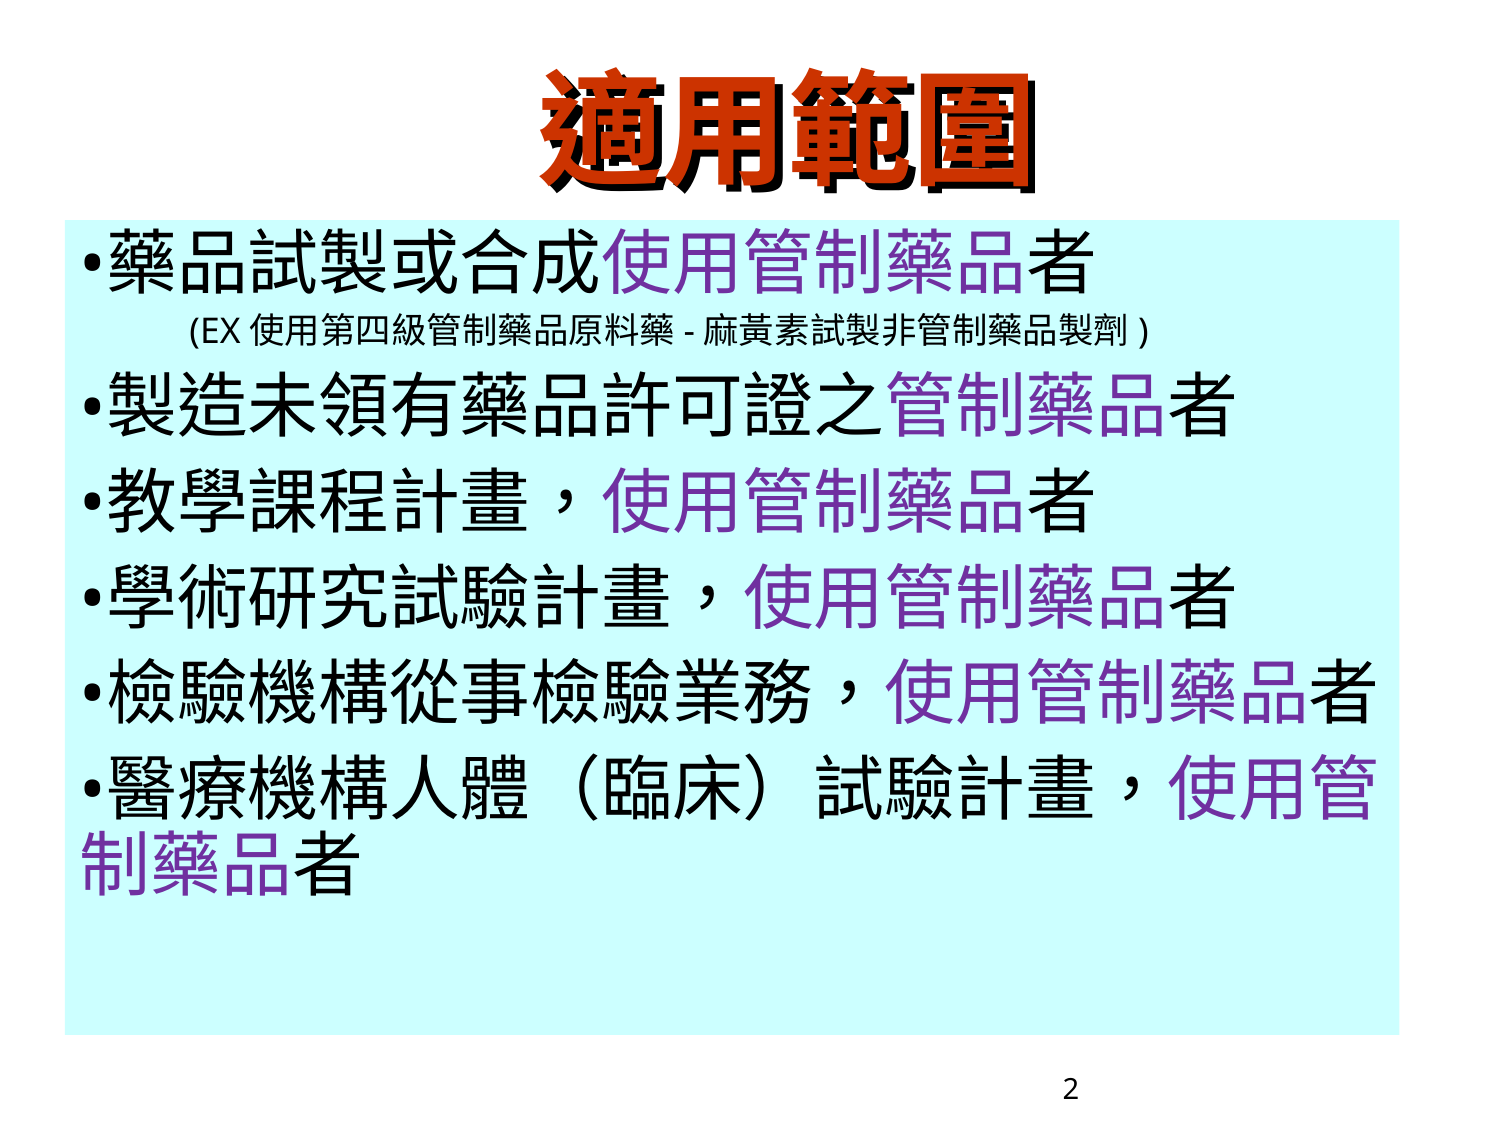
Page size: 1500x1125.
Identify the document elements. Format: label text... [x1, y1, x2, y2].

title 適用範圍 [150, 42, 1426, 209]
list 藥品試製或合成使用管制藥品者 (EX使用第四級管制藥品原料藥-麻黃素試製非管制藥品製劑) 製造未領有藥品許可證之管制藥品者 教學課程計畫，使用管制藥品者 學術研究試驗計畫，使用管制藥品者 檢驗機構從事檢驗業務，使用管制藥品者 醫療機構人體（臨床）試驗計畫，使用管制藥品者 [64, 220, 1400, 1035]
